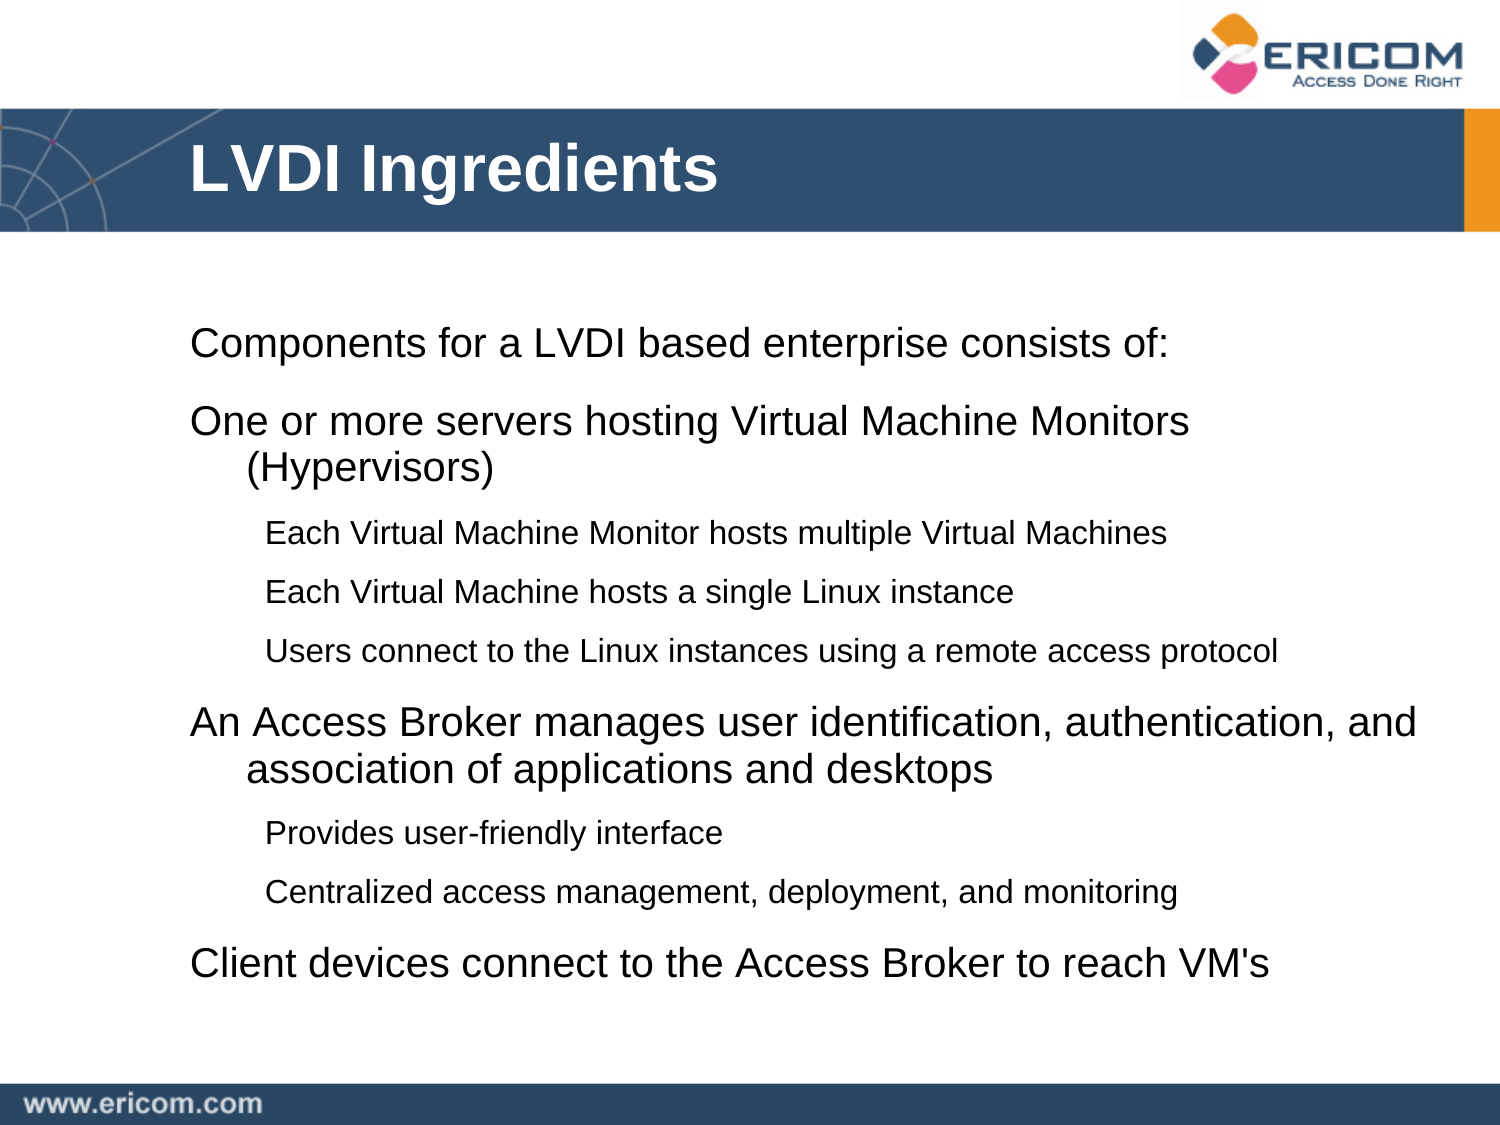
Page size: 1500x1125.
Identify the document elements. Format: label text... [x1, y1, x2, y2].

title LVDI Ingredients [174, 74, 1438, 263]
list Components for a LVDI based enterprise consists of: One or more servers hosting Virtual Machine Monitors (Hypervisors) Each Virtual Machine Monitor hosts multiple Virtual Machines Each Virtual Machine hosts a single Linux instance Users connect to the Linux instances using a remote access protocol An Access Broker manages user identification, authentication, and association of applications and desktops Provides user-friendly interface Centralized access management, deployment, and monitoring Client devices connect to the Access Broker to reach VM's [174, 312, 1438, 995]
picture [0, 0, 1500, 1125]
